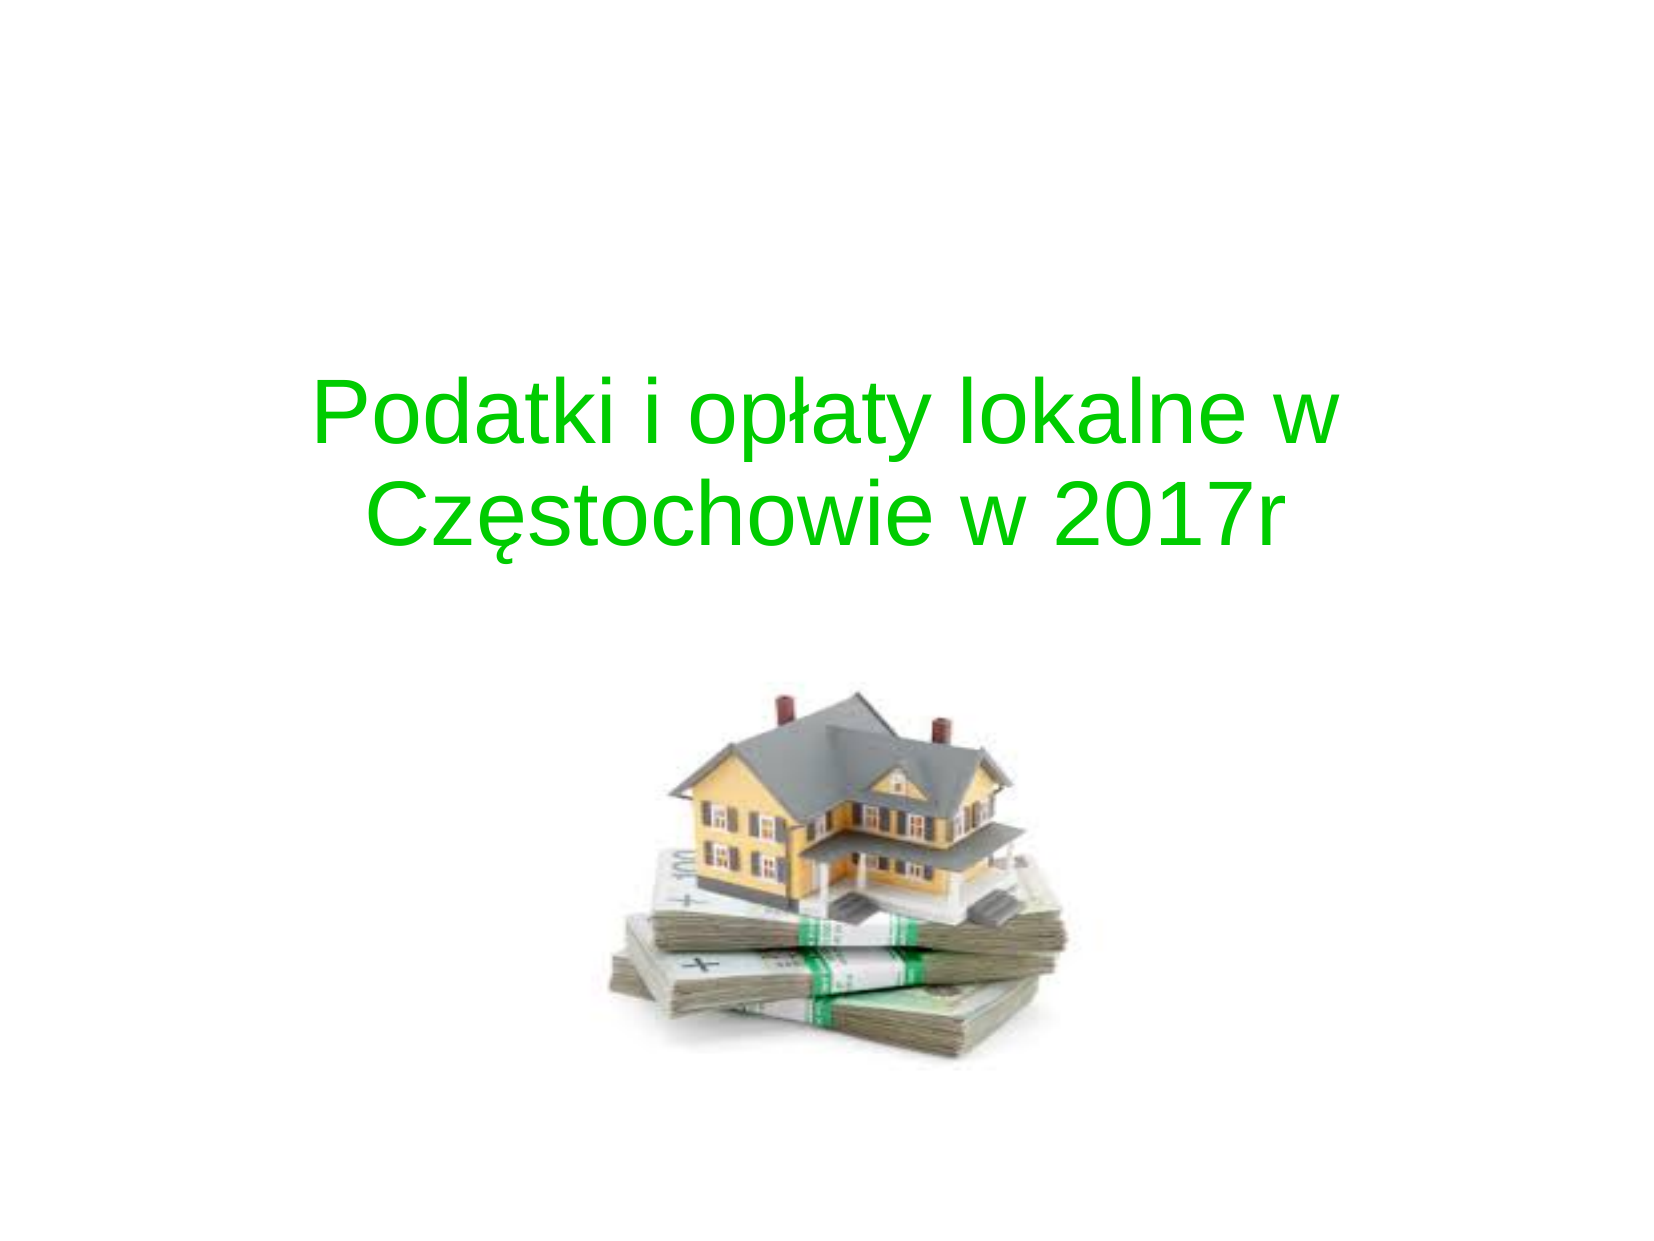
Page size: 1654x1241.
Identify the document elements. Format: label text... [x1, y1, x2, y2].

title Podatki i opłaty lokalne w Częstochowie w 2017r [82, 360, 1571, 567]
picture [507, 649, 1170, 1075]
